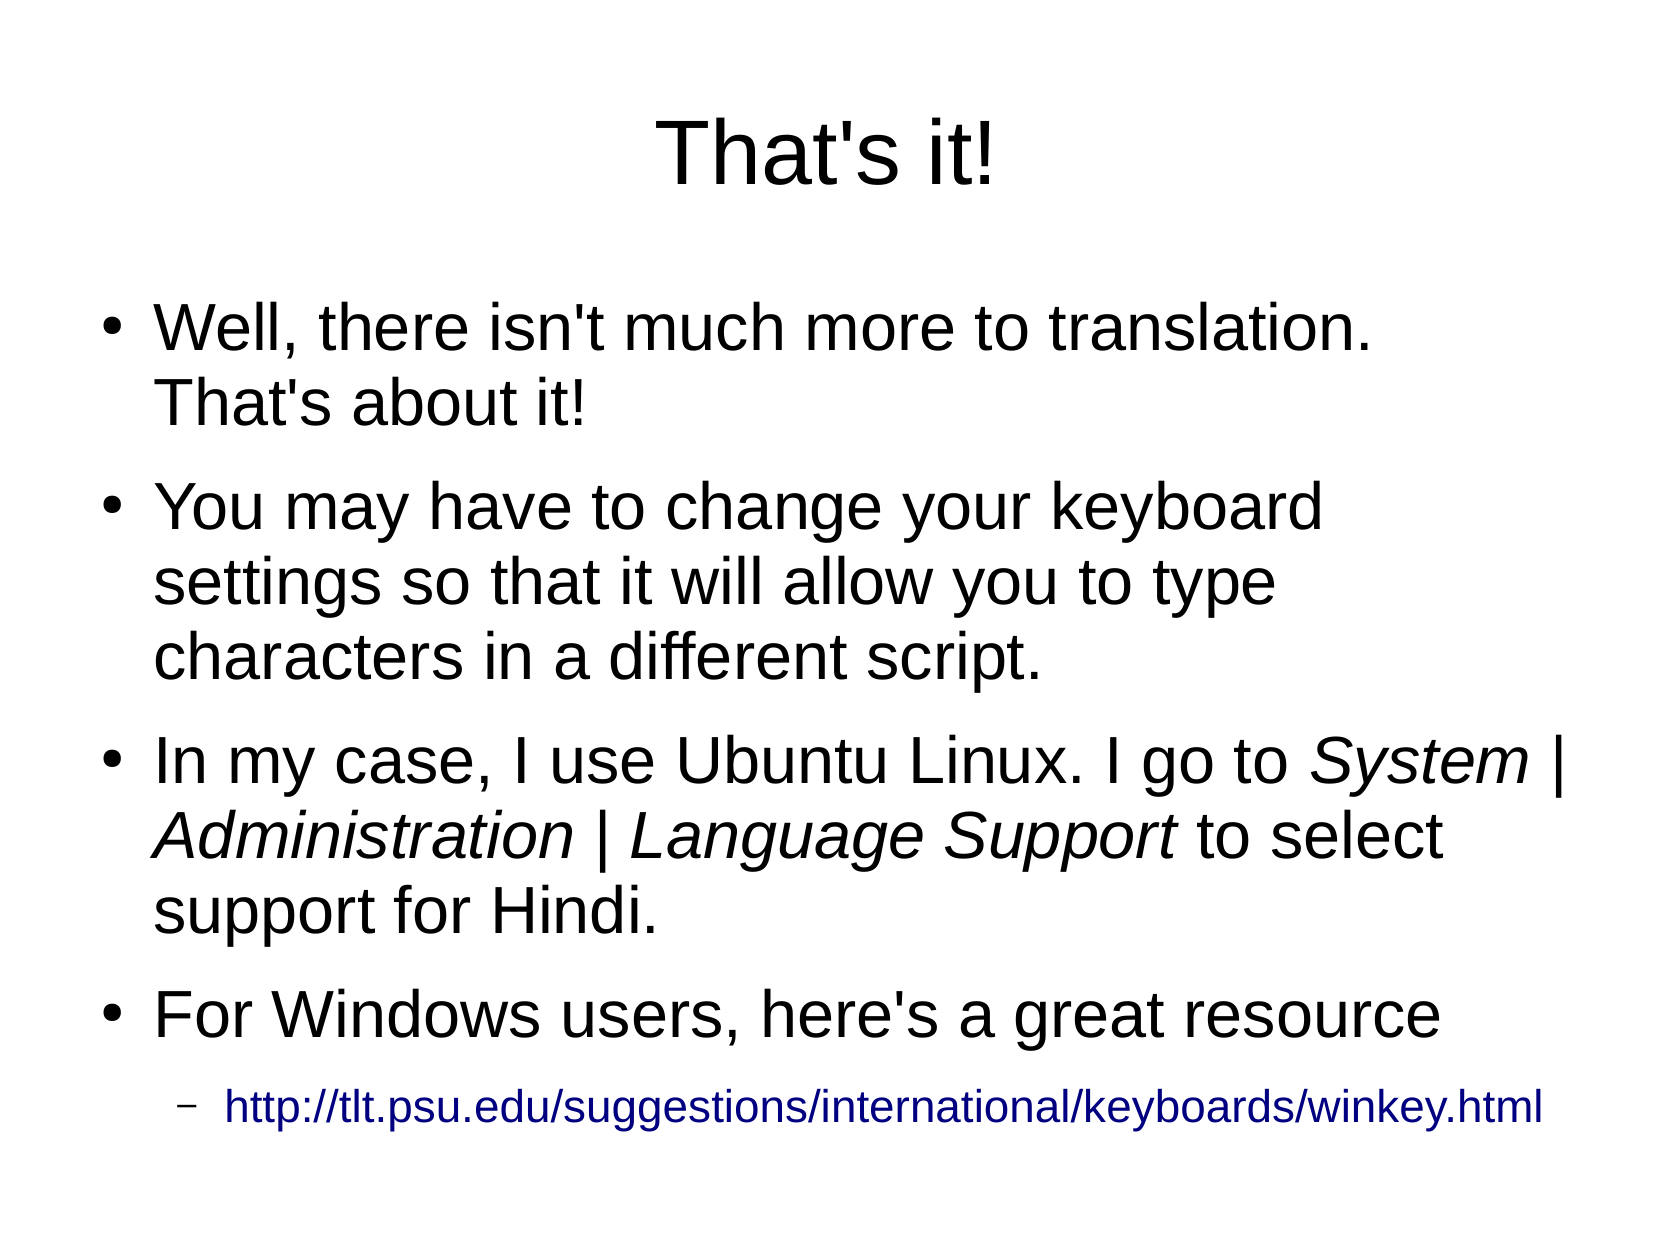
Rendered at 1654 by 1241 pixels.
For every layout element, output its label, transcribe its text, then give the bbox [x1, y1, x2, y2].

title That's it! [82, 56, 1571, 250]
list Well, there isn't much more to translation. That's about it! You may have to change your keyboard settings so that it will allow you to type characters in a different script. In my case, I use Ubuntu Linux. I go to System | Administration | Language Support to select support for Hindi. For Windows users, here's a great resource http://tlt.psu.edu/suggestions/international/keyboards/winkey.html [82, 290, 1571, 1133]
